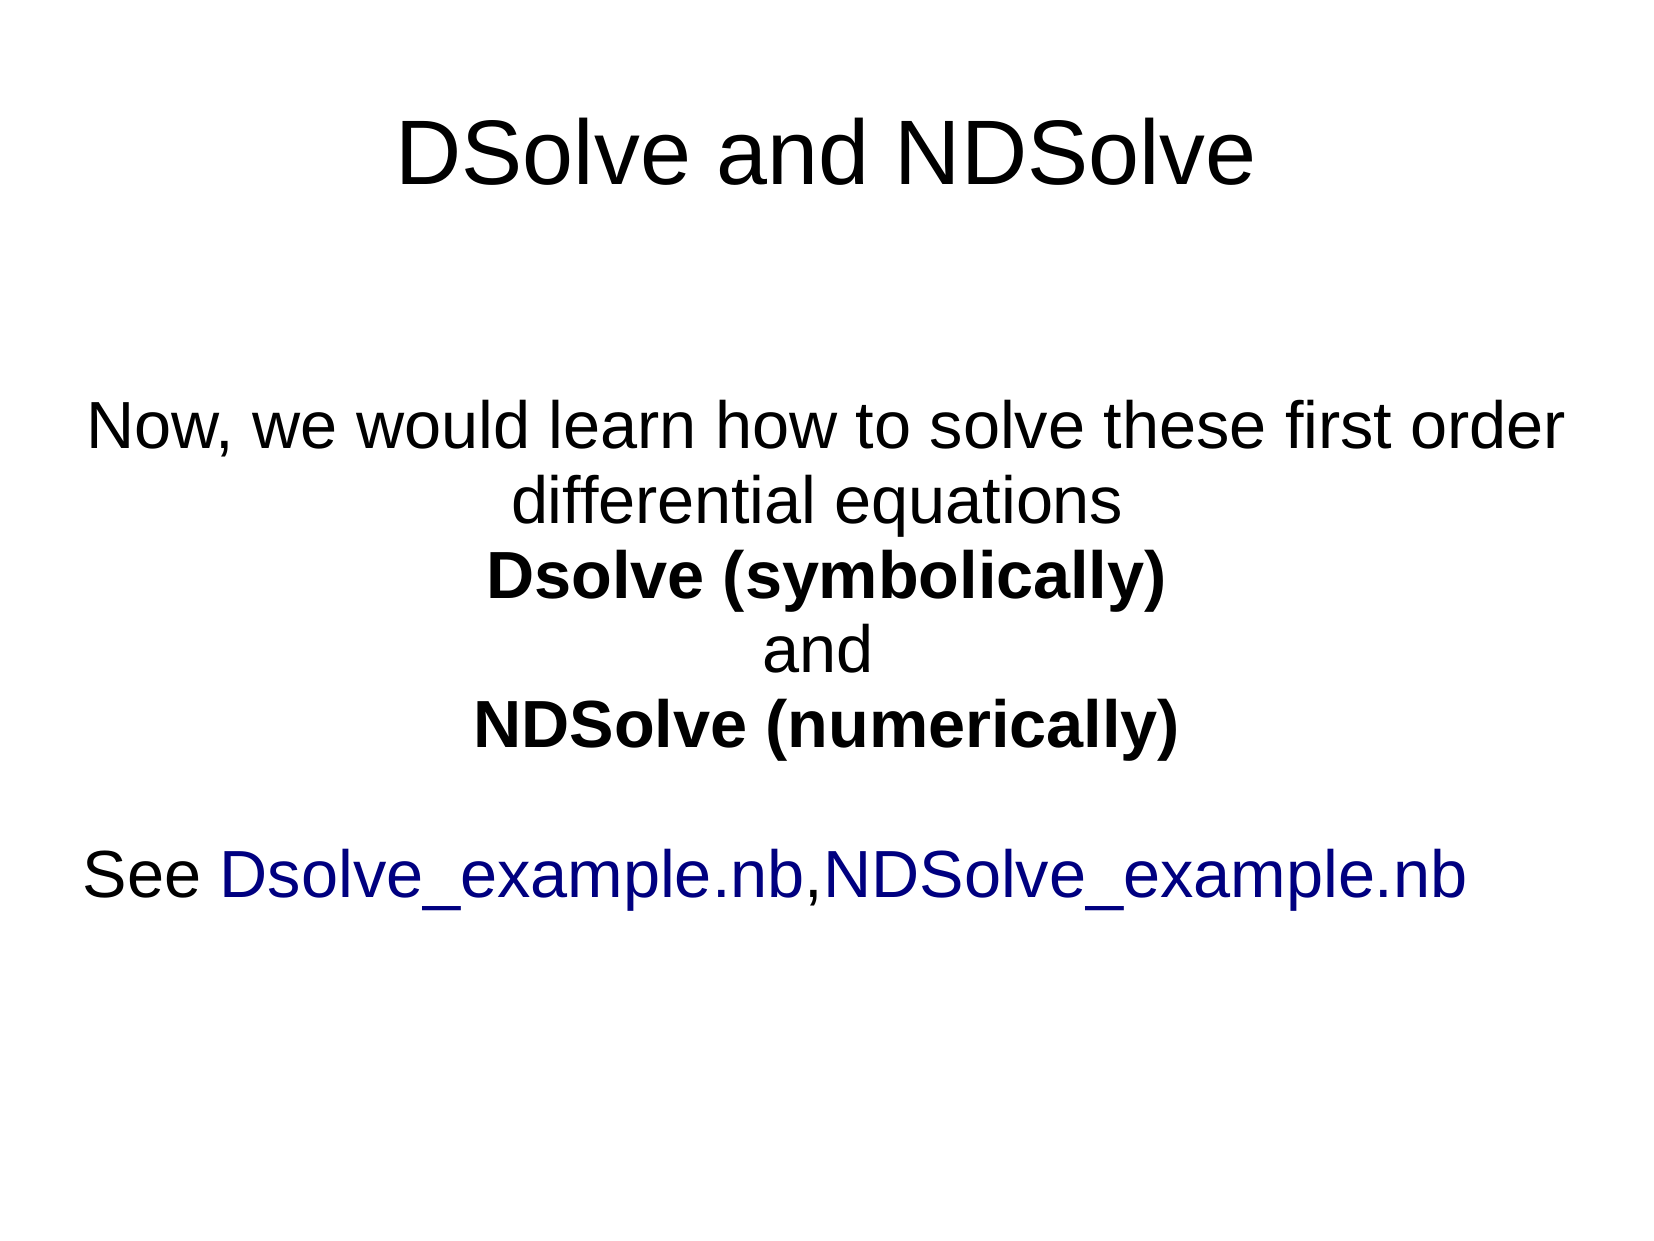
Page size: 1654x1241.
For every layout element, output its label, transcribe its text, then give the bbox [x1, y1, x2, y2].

title DSolve and NDSolve [82, 49, 1571, 257]
subtitle Now, we would learn how to solve these first order differential equations Dsolve (symbolically) and NDSolve (numerically) See Dsolve_example.nb,NDSolve_example.nb [82, 290, 1571, 1010]
